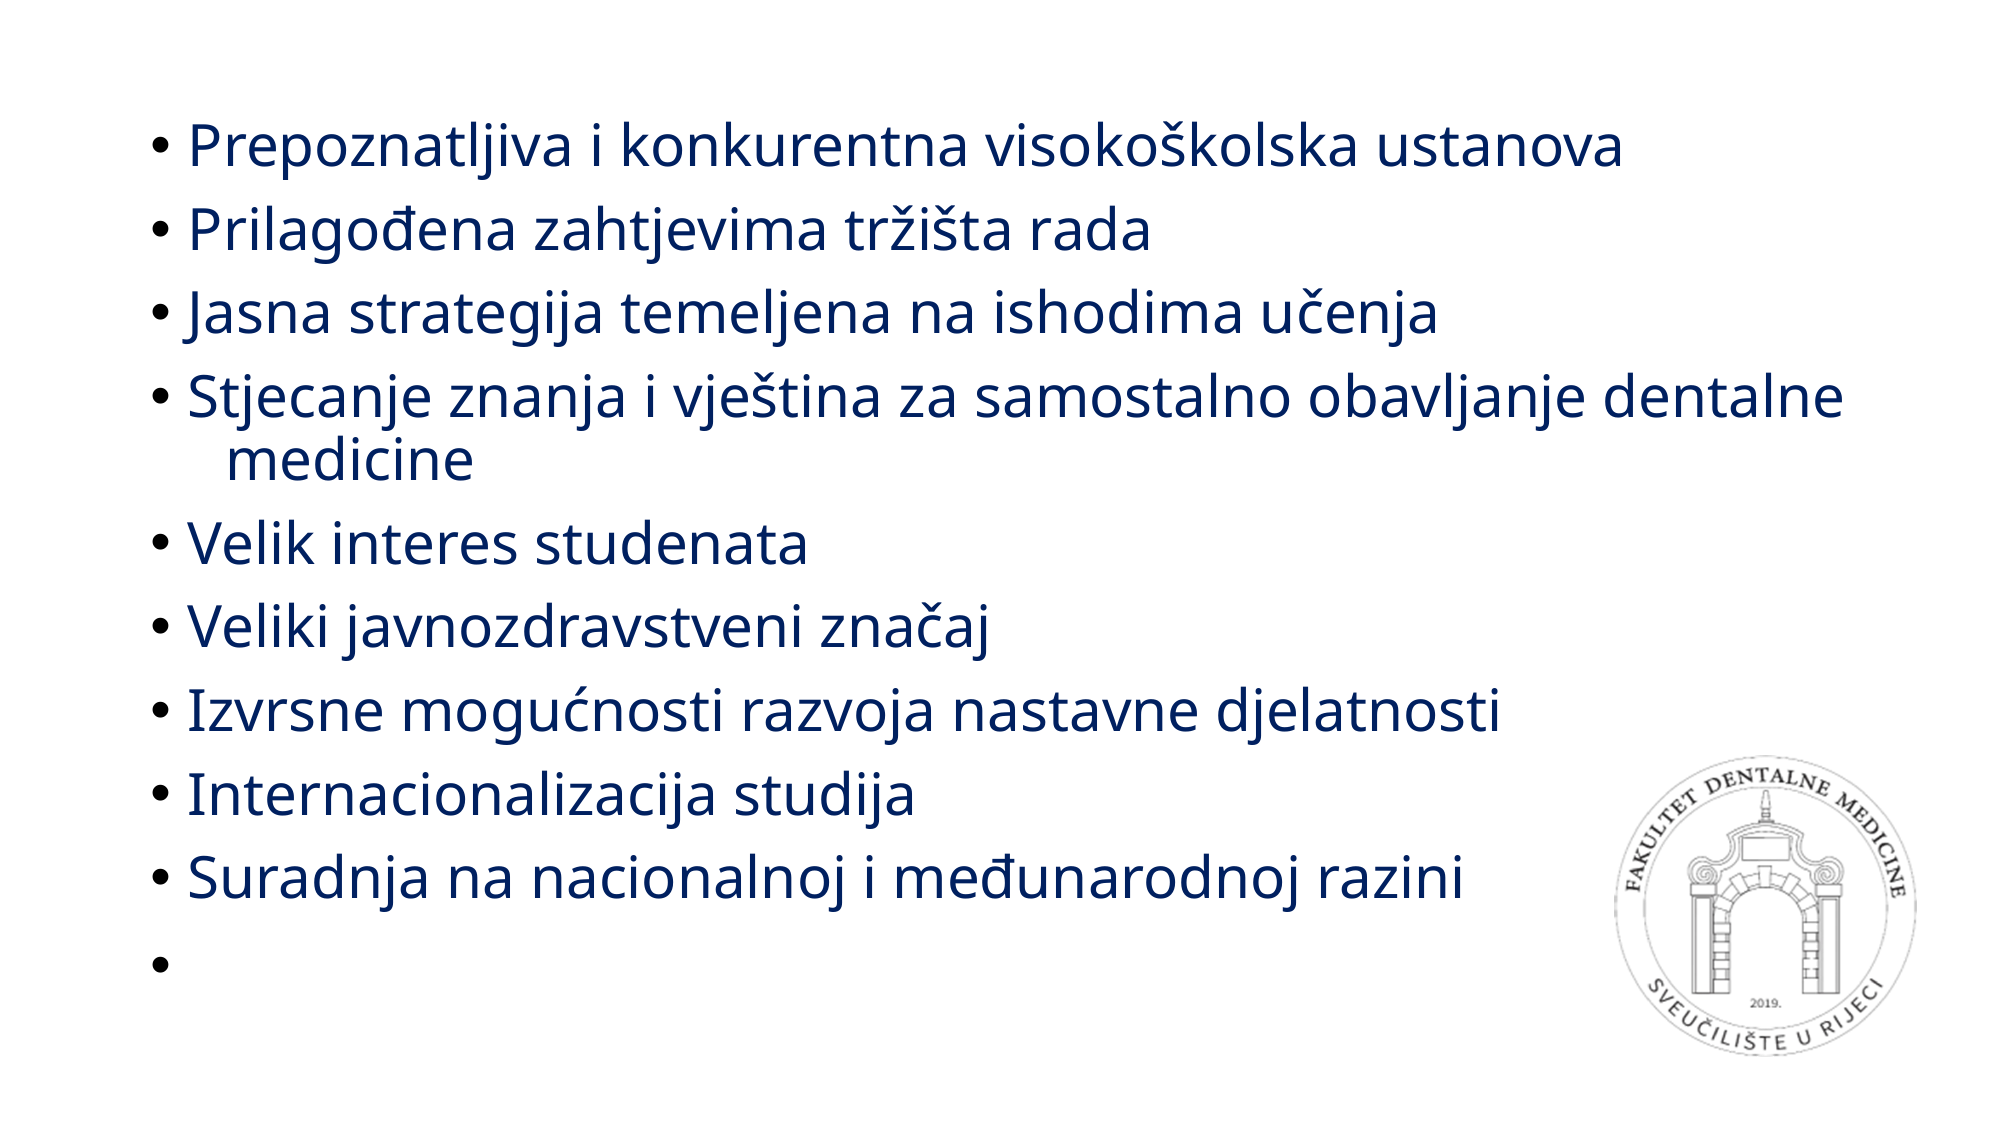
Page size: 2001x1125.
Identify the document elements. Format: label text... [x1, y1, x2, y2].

list Prepoznatljiva i konkurentna visokoškolska ustanova Prilagođena zahtjevima tržišta rada Jasna strategija temeljena na ishodima učenja Stjecanje znanja i vještina za samostalno obavljanje dentalne medicine Velik interes studenata Veliki javnozdravstveni značaj Izvrsne mogućnosti razvoja nastavne djelatnosti Internacionalizacija studija Suradnja na nacionalnoj i međunarodnoj razini [135, 108, 1863, 1014]
picture [1614, 755, 1917, 1057]
